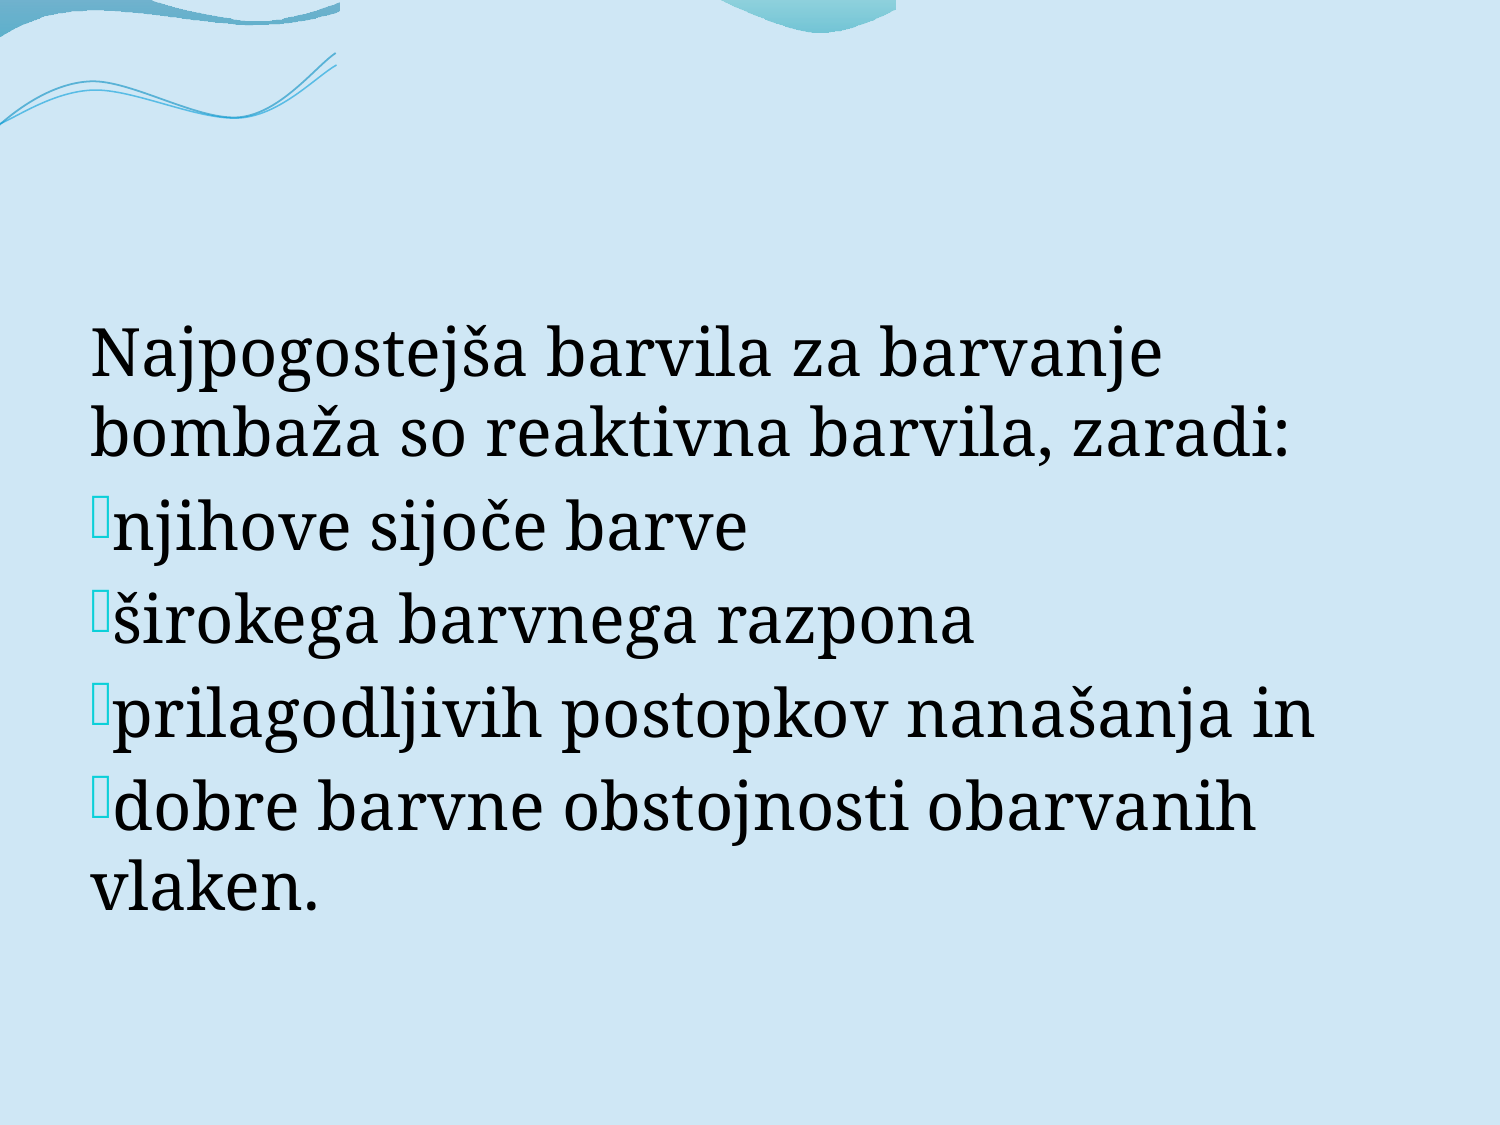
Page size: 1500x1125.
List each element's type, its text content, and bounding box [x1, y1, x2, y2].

list Najpogostejša barvila za barvanje bombaža so reaktivna barvila, zaradi: njihove sijoče barve širokega barvnega razpona prilagodljivih postopkov nanašanja in dobre barvne obstojnosti obarvanih vlaken. [75, 302, 1425, 1125]
